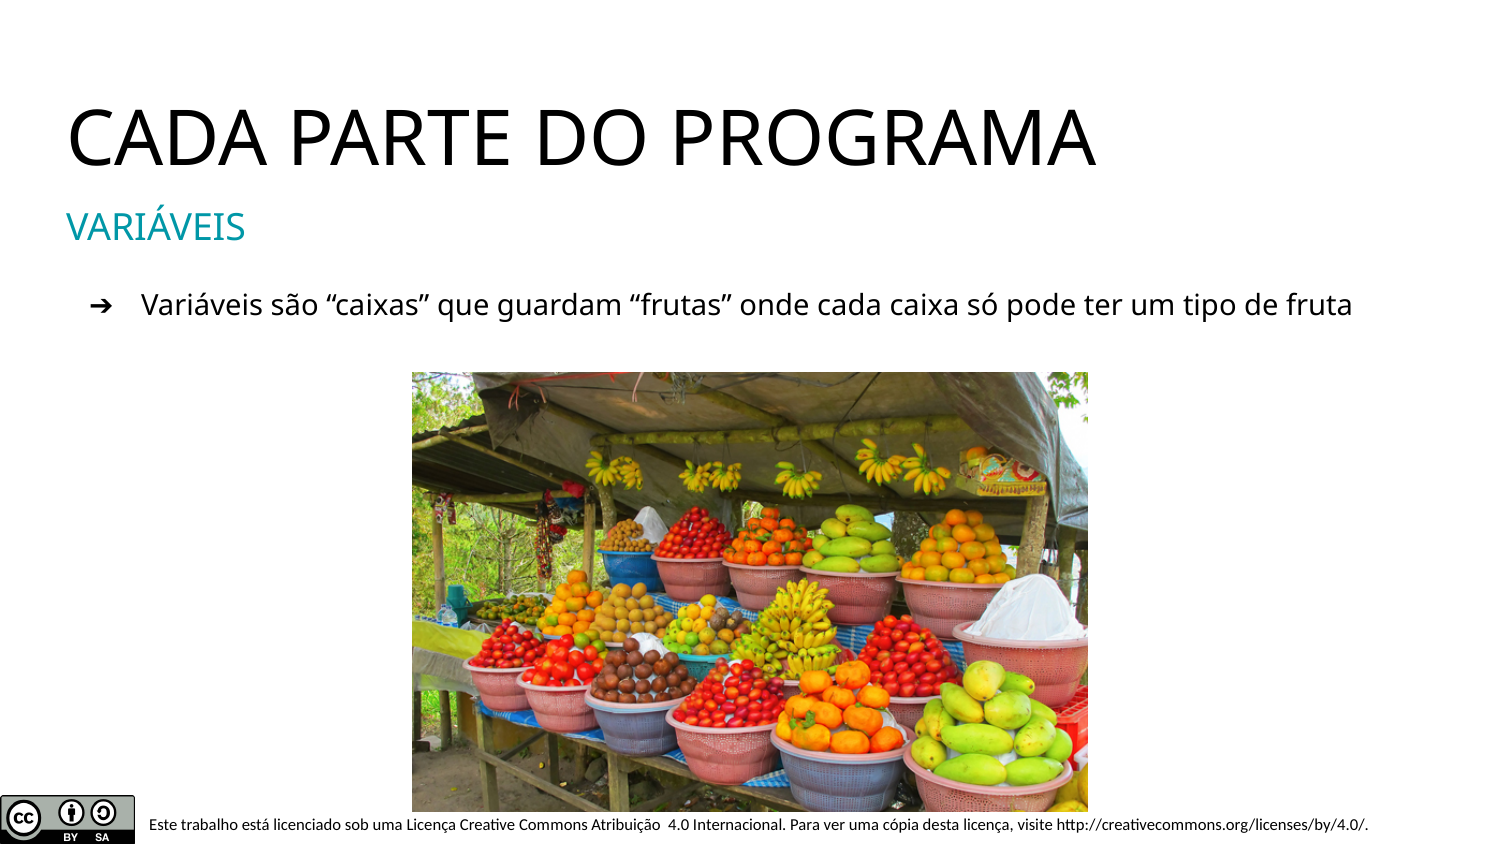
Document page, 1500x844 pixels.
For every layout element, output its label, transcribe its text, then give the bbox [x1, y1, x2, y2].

title CADA PARTE DO PROGRAMA [51, 72, 1449, 167]
text_box Este trabalho está licenciado sob uma Licença Creative Commons Atribuição 4.0 Internacional. Para ver uma cópia desta licença, visite http://creativecommons.org/licenses/by/4.0/. [135, 795, 1500, 844]
title VARIÁVEIS [51, 187, 1449, 282]
picture [412, 372, 1088, 795]
list Variáveis são “caixas” que guardam “frutas” onde cada caixa só pode ter um tipo de fruta [51, 282, 1449, 750]
picture [0, 795, 135, 844]
